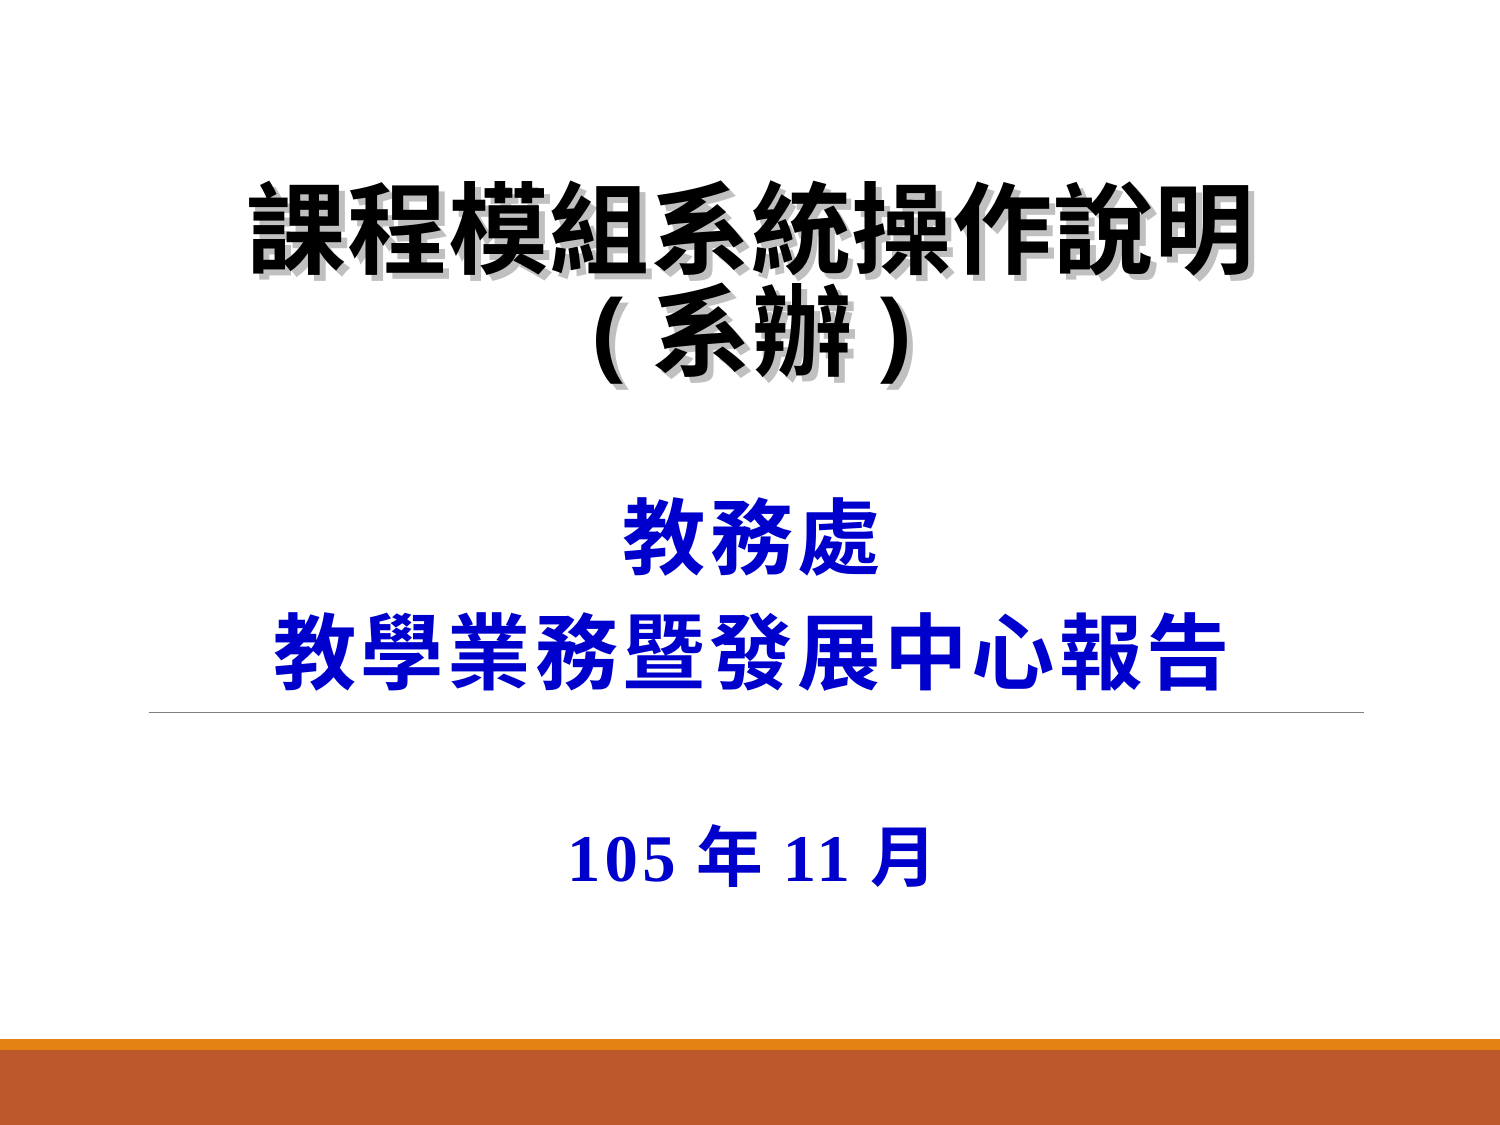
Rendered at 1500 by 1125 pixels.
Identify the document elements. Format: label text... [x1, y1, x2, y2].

text_box 教務處 教學業務暨發展中心報告 105年11月 [79, 489, 1426, 835]
title 課程模組系統操作說明 (系辦) [79, 155, 1426, 397]
